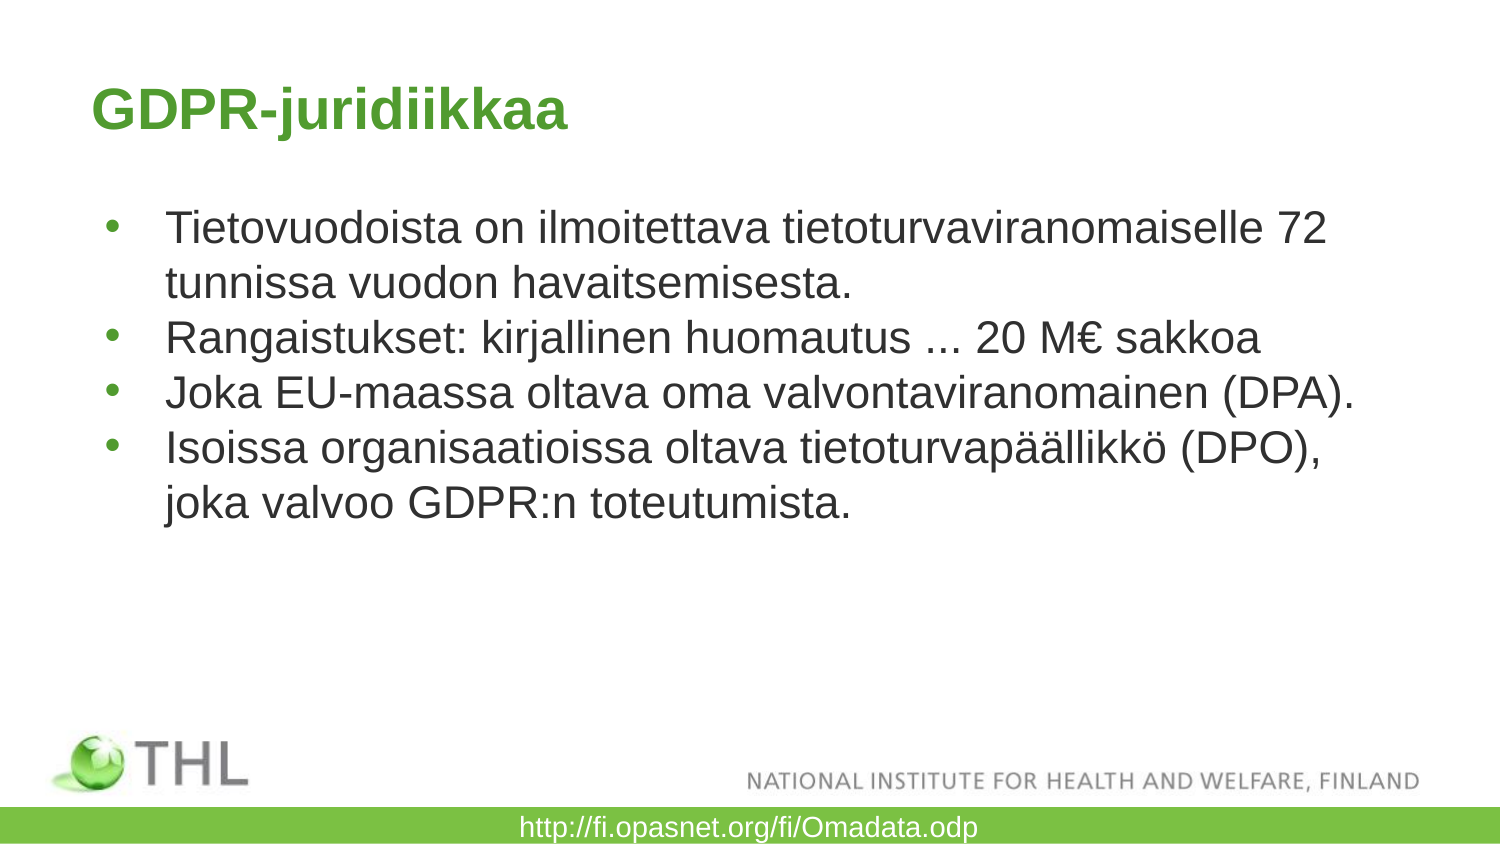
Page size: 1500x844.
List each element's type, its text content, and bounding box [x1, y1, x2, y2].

picture [715, 763, 1465, 801]
picture [24, 719, 275, 803]
list Tietovuodoista on ilmoitettava tietoturvaviranomaiselle 72 tunnissa vuodon havaitsemisesta. Rangaistukset: kirjallinen huomautus ... 20 M€ sakkoa Joka EU-maassa oltava oma valvontaviranomainen (DPA). Isoissa organisaatioissa oltava tietoturvapäällikkö (DPO), joka valvoo GDPR:n toteutumista. [75, 182, 1424, 724]
title GDPR-juridiikkaa [76, 32, 1424, 156]
